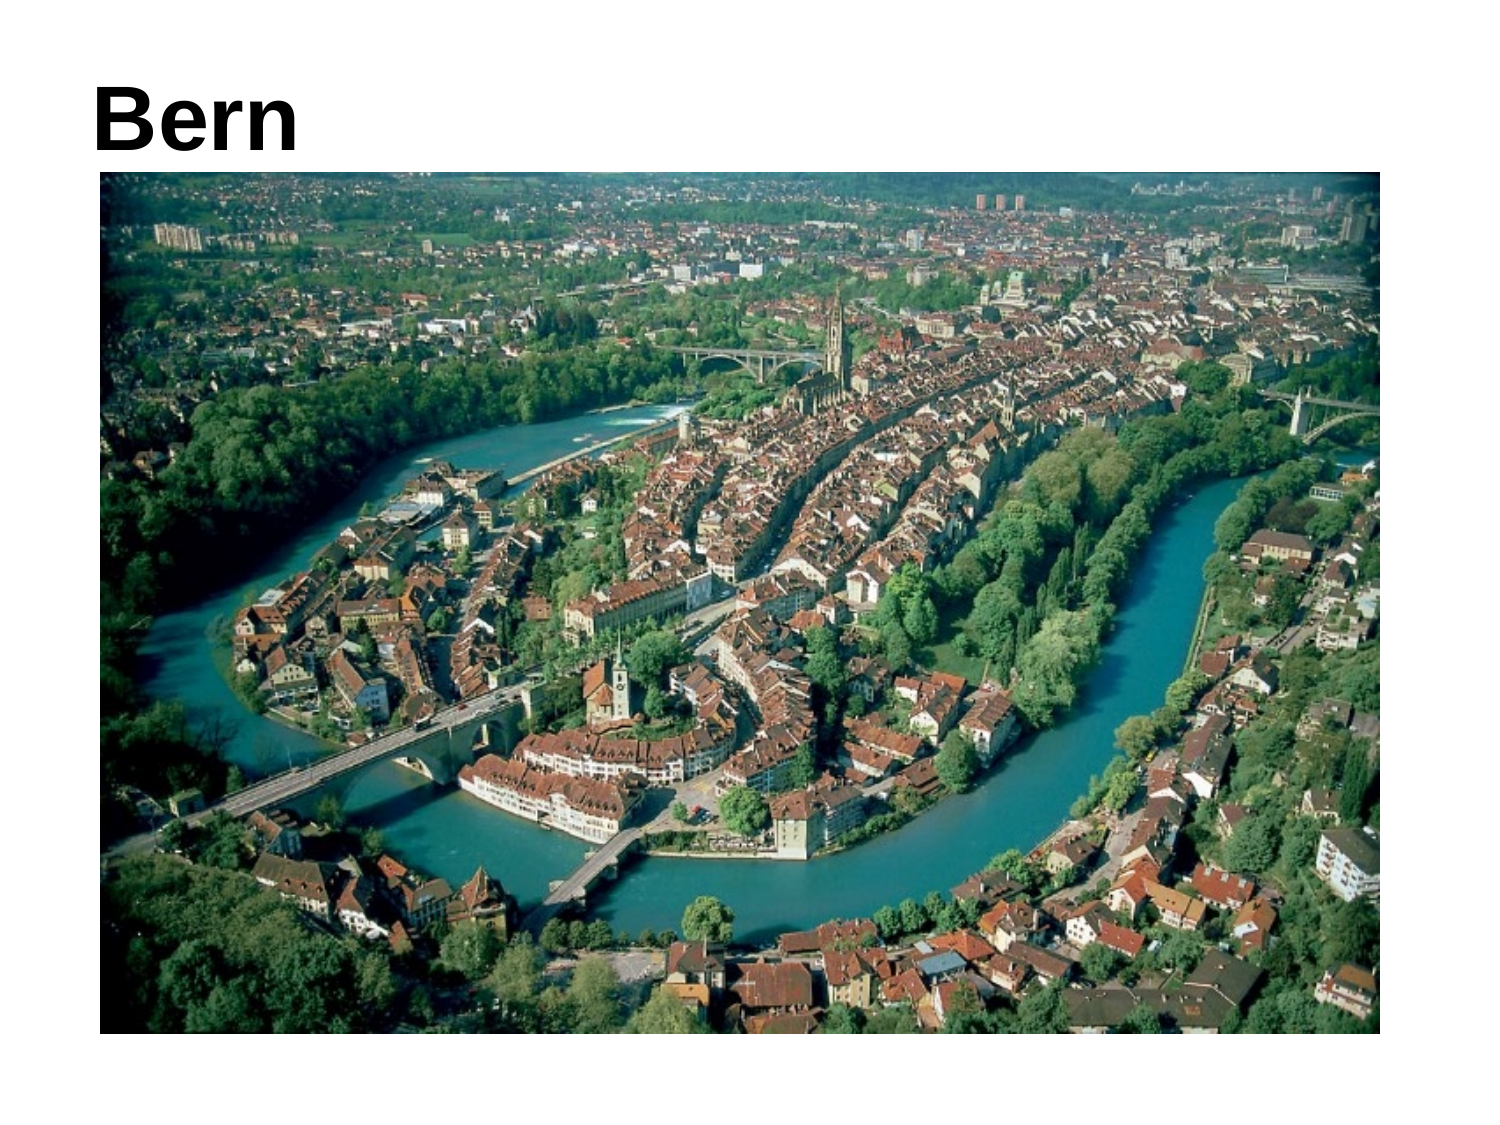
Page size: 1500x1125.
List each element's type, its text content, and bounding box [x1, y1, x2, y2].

title Bern [76, 0, 1427, 228]
picture [100, 228, 1380, 1034]
